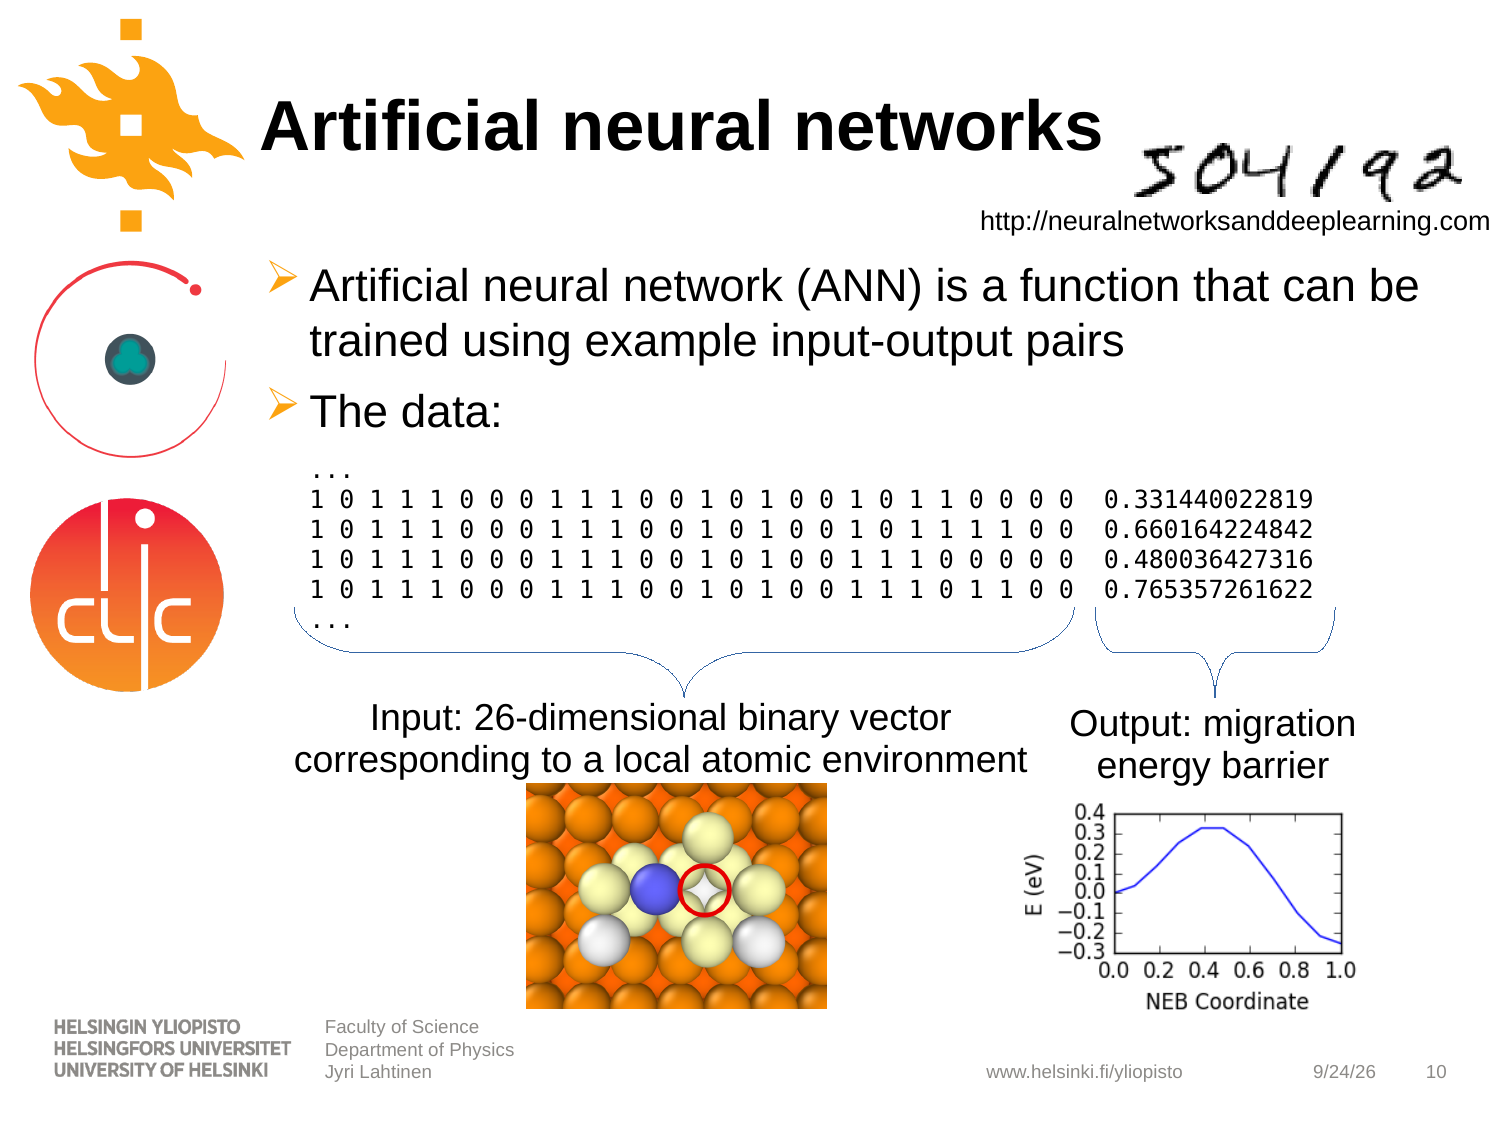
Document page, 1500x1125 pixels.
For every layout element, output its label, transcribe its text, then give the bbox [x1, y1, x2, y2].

title Artificial neural networks [259, 30, 1447, 214]
picture [0, 255, 272, 740]
text_box Input: 26-dimensional binary vector corresponding to a local atomic environment [279, 688, 1043, 788]
text_box Output: migration energy barrier [1054, 694, 1372, 794]
slide_number 10/18/17 [1230, 1011, 1376, 1083]
slide_number <number> [1376, 1011, 1447, 1083]
list Artificial neural network (ANN) is a function that can be trained using example input-output pairs The data: ... 1 0 1 1 1 0 0 0 1 1 1 0 0 1 0 1 0 0 1 0 1 1 0 0 0 0 0.331440022819 1 0 1 1 1 0 0 0 1 1 1 0 0 1 0 1 0 0 1 0 1 1 1 1 0 0 0.660164224842 1 0 1 1 1 0 0 0 1 1 1 0 0 1 0 1 0 0 1 1 1 0 0 0 0 0 0.480036427316 1 0 1 1 1 0 0 0 1 1 1 0 0 1 0 1 0 0 1 1 1 0 1 1 0 0 0.765357261622 ... [265, 255, 1447, 988]
picture [1133, 134, 1462, 198]
footer Faculty of Science Department of Physics Jyri Lahtinen [324, 1011, 750, 1083]
text_box http://neuralnetworksanddeeplearning.com [965, 198, 1500, 244]
picture [1004, 988, 1380, 1032]
picture [526, 783, 827, 1009]
picture [53, 1017, 292, 1079]
